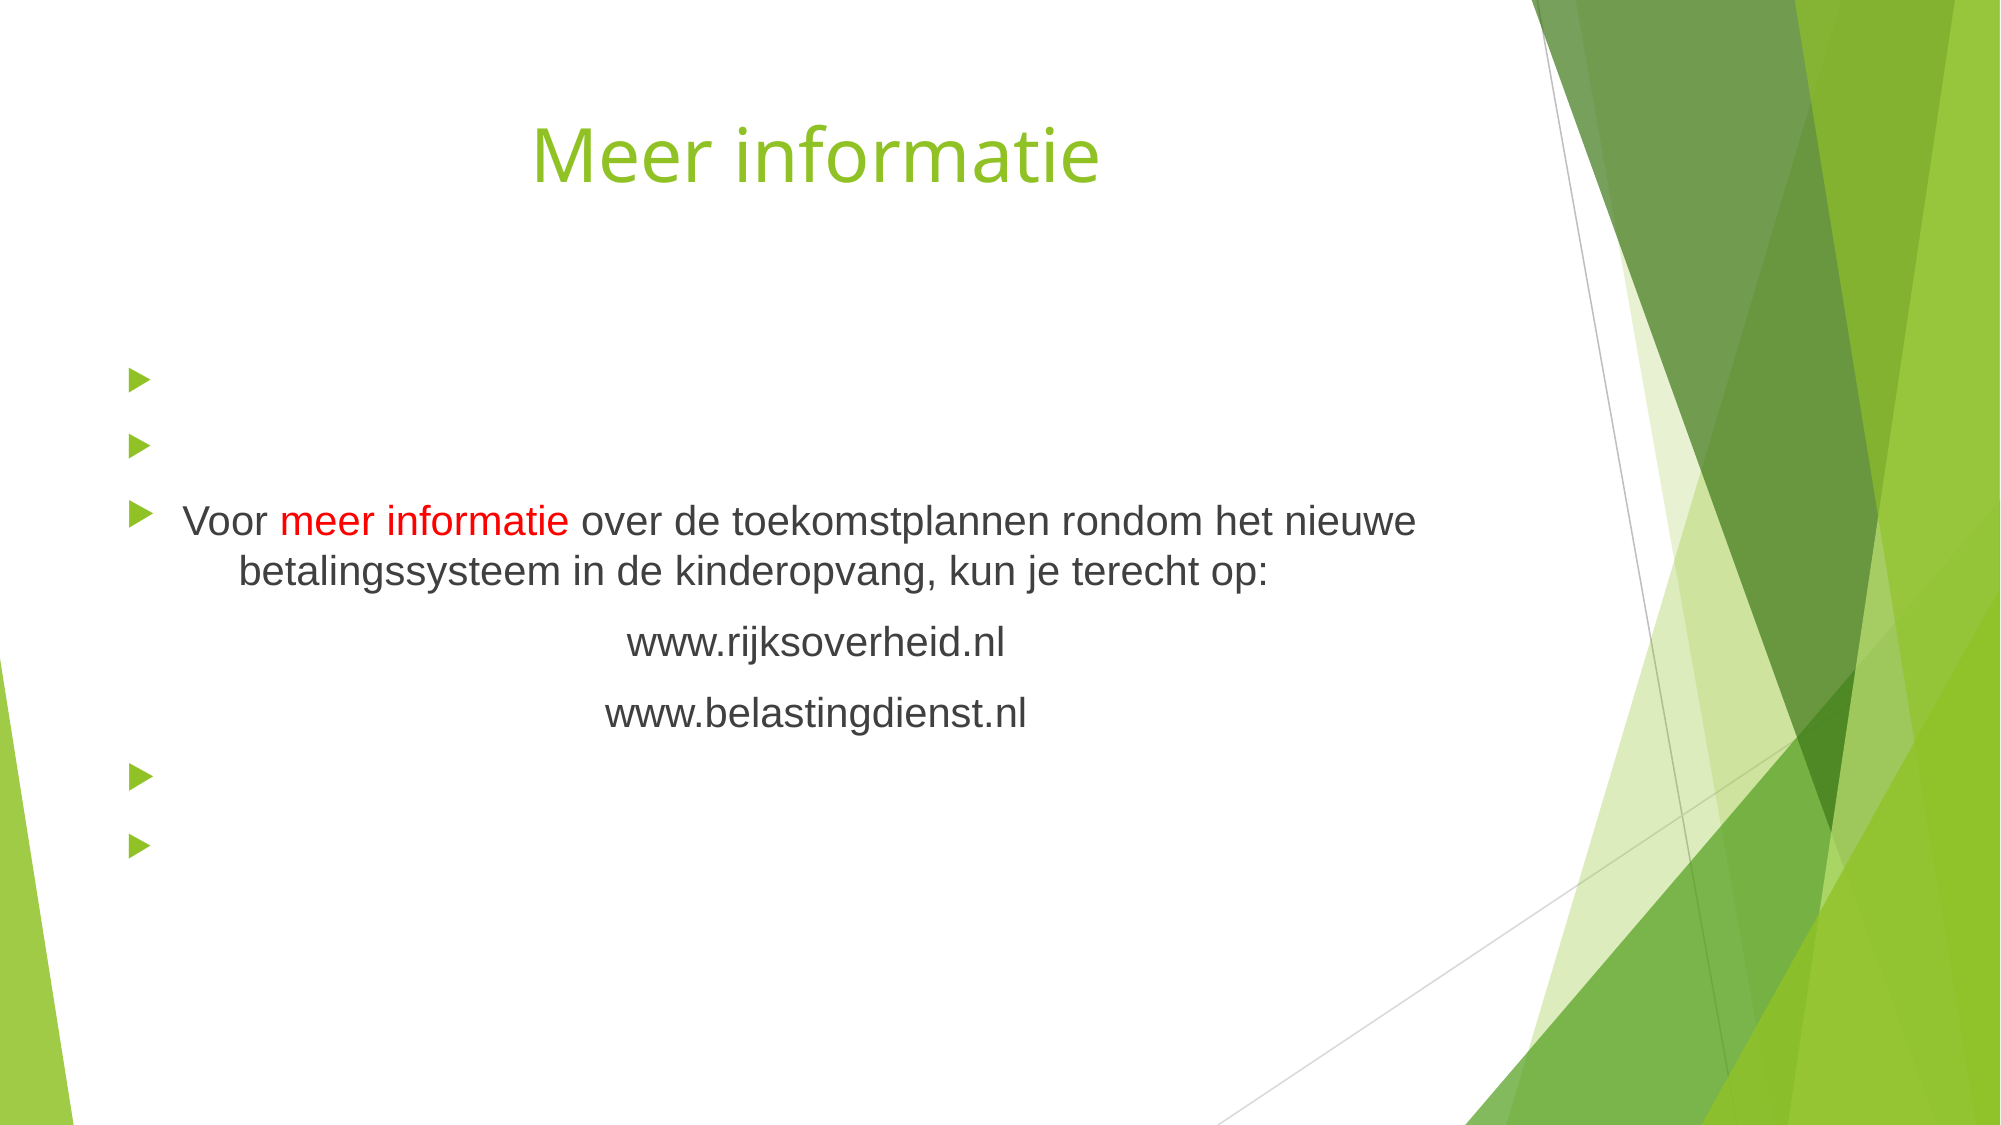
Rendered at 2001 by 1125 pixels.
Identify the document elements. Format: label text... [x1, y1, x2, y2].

list Voor meer informatie over de toekomstplannen rondom het nieuwe betalingssysteem in de kinderopvang, kun je terecht op: www.rijksoverheid.nl www.belastingdienst.nl [111, 354, 1522, 992]
title Meer informatie [111, 99, 1522, 317]
